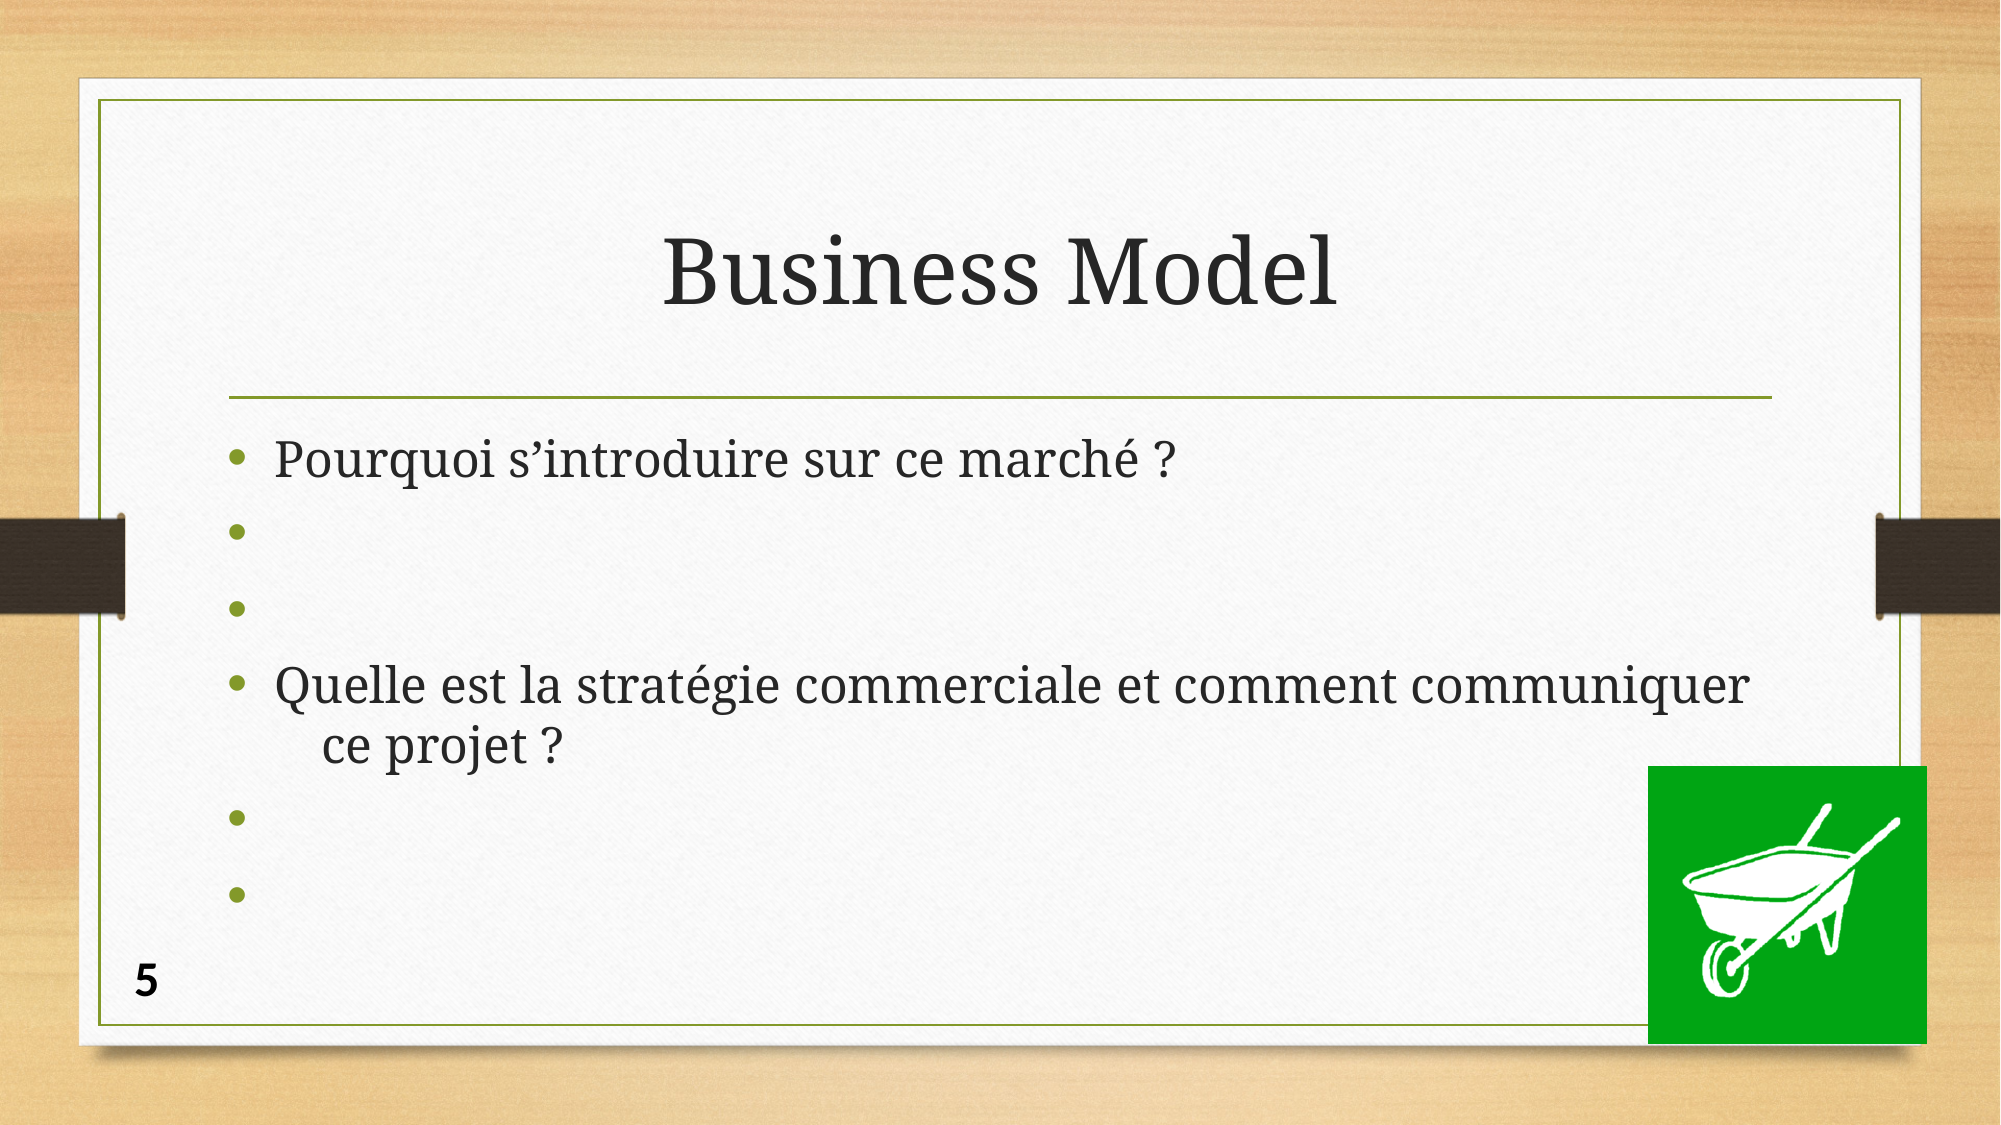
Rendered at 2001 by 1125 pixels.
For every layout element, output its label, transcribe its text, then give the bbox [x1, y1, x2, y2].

title Business Model [212, 161, 1788, 376]
picture [1648, 766, 1927, 1044]
text_box 5 [119, 939, 245, 1016]
list Pourquoi s’introduire sur ce marché ? Quelle est la stratégie commerciale et comment communiquer ce projet ? [212, 419, 1788, 964]
